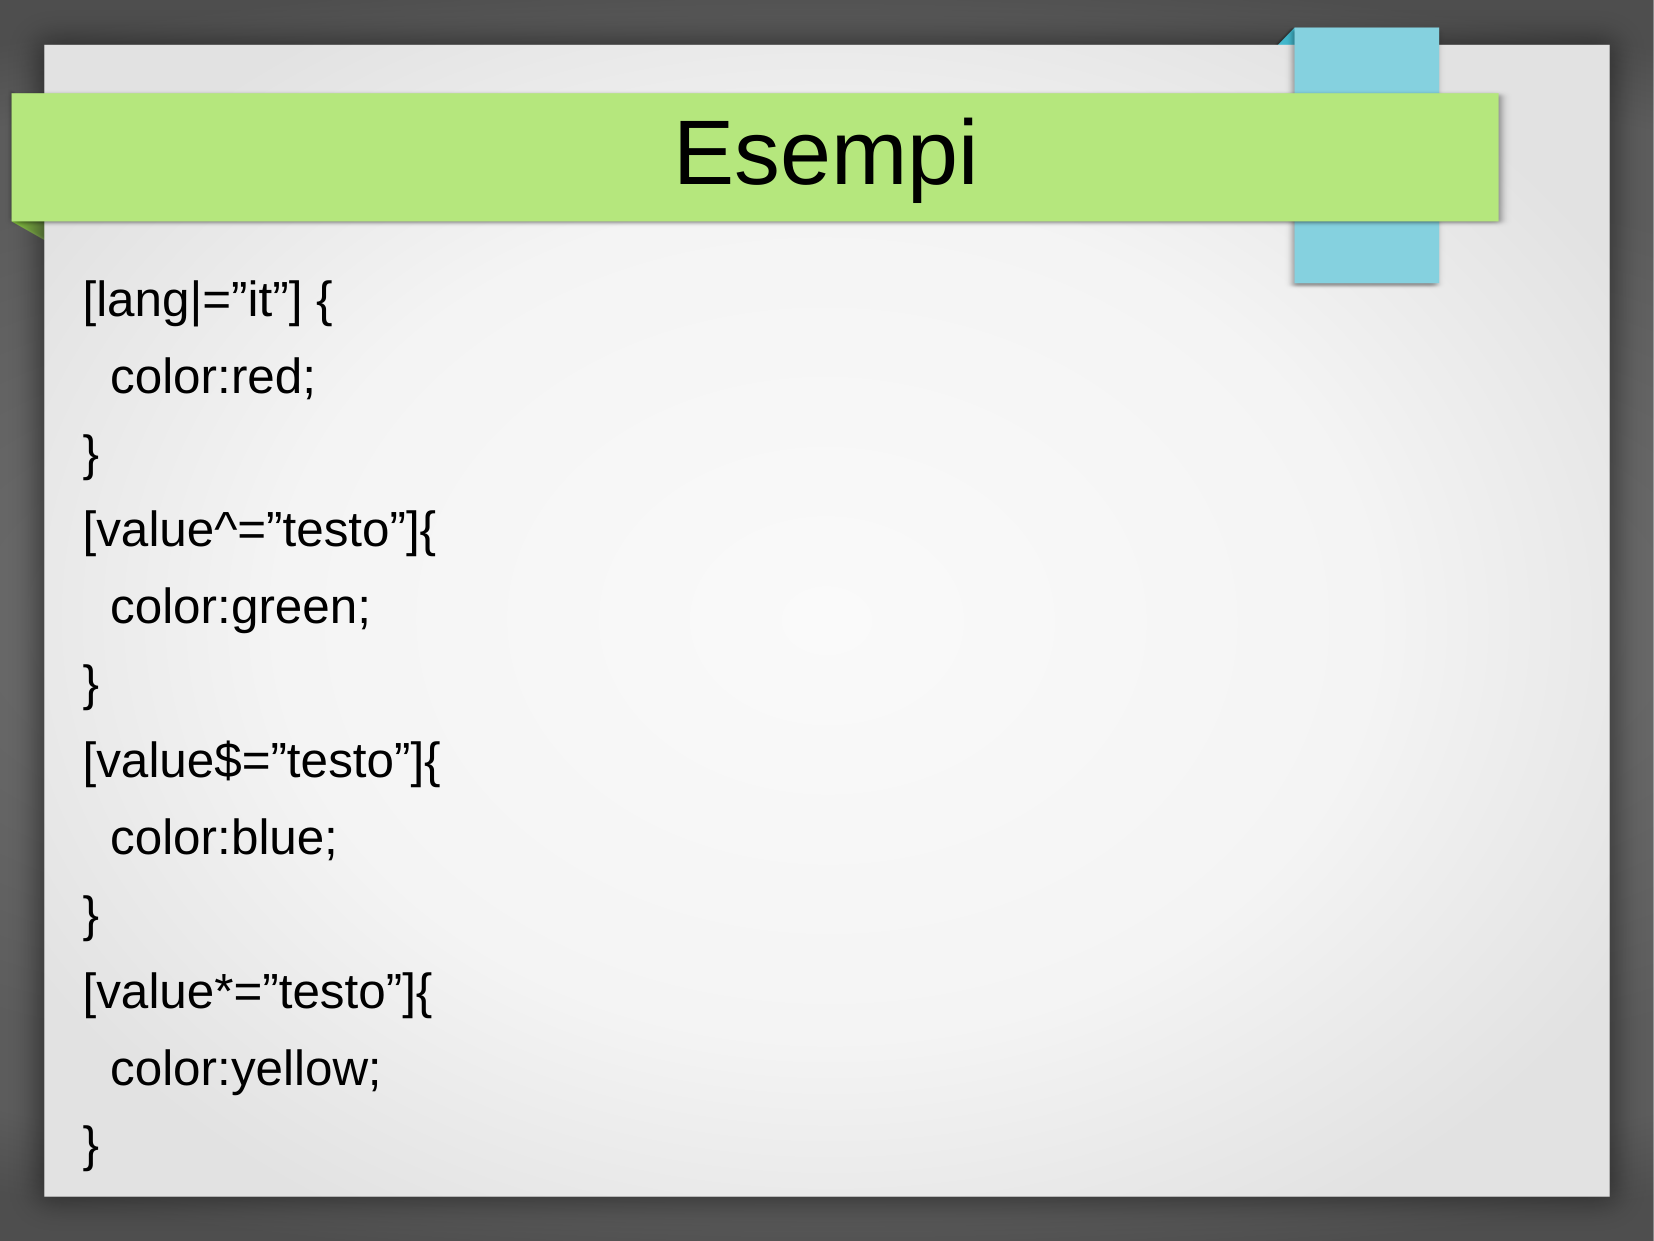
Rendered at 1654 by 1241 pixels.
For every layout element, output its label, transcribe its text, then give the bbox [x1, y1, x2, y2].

list [lang|=”it”] { color:red; } [value^=”testo”]{ color:green; } [value$=”testo”]{ color:blue; } [value*=”testo”]{ color:yellow; } [82, 271, 1571, 1182]
title Esempi [82, 49, 1571, 257]
picture [0, 0, 1654, 1241]
